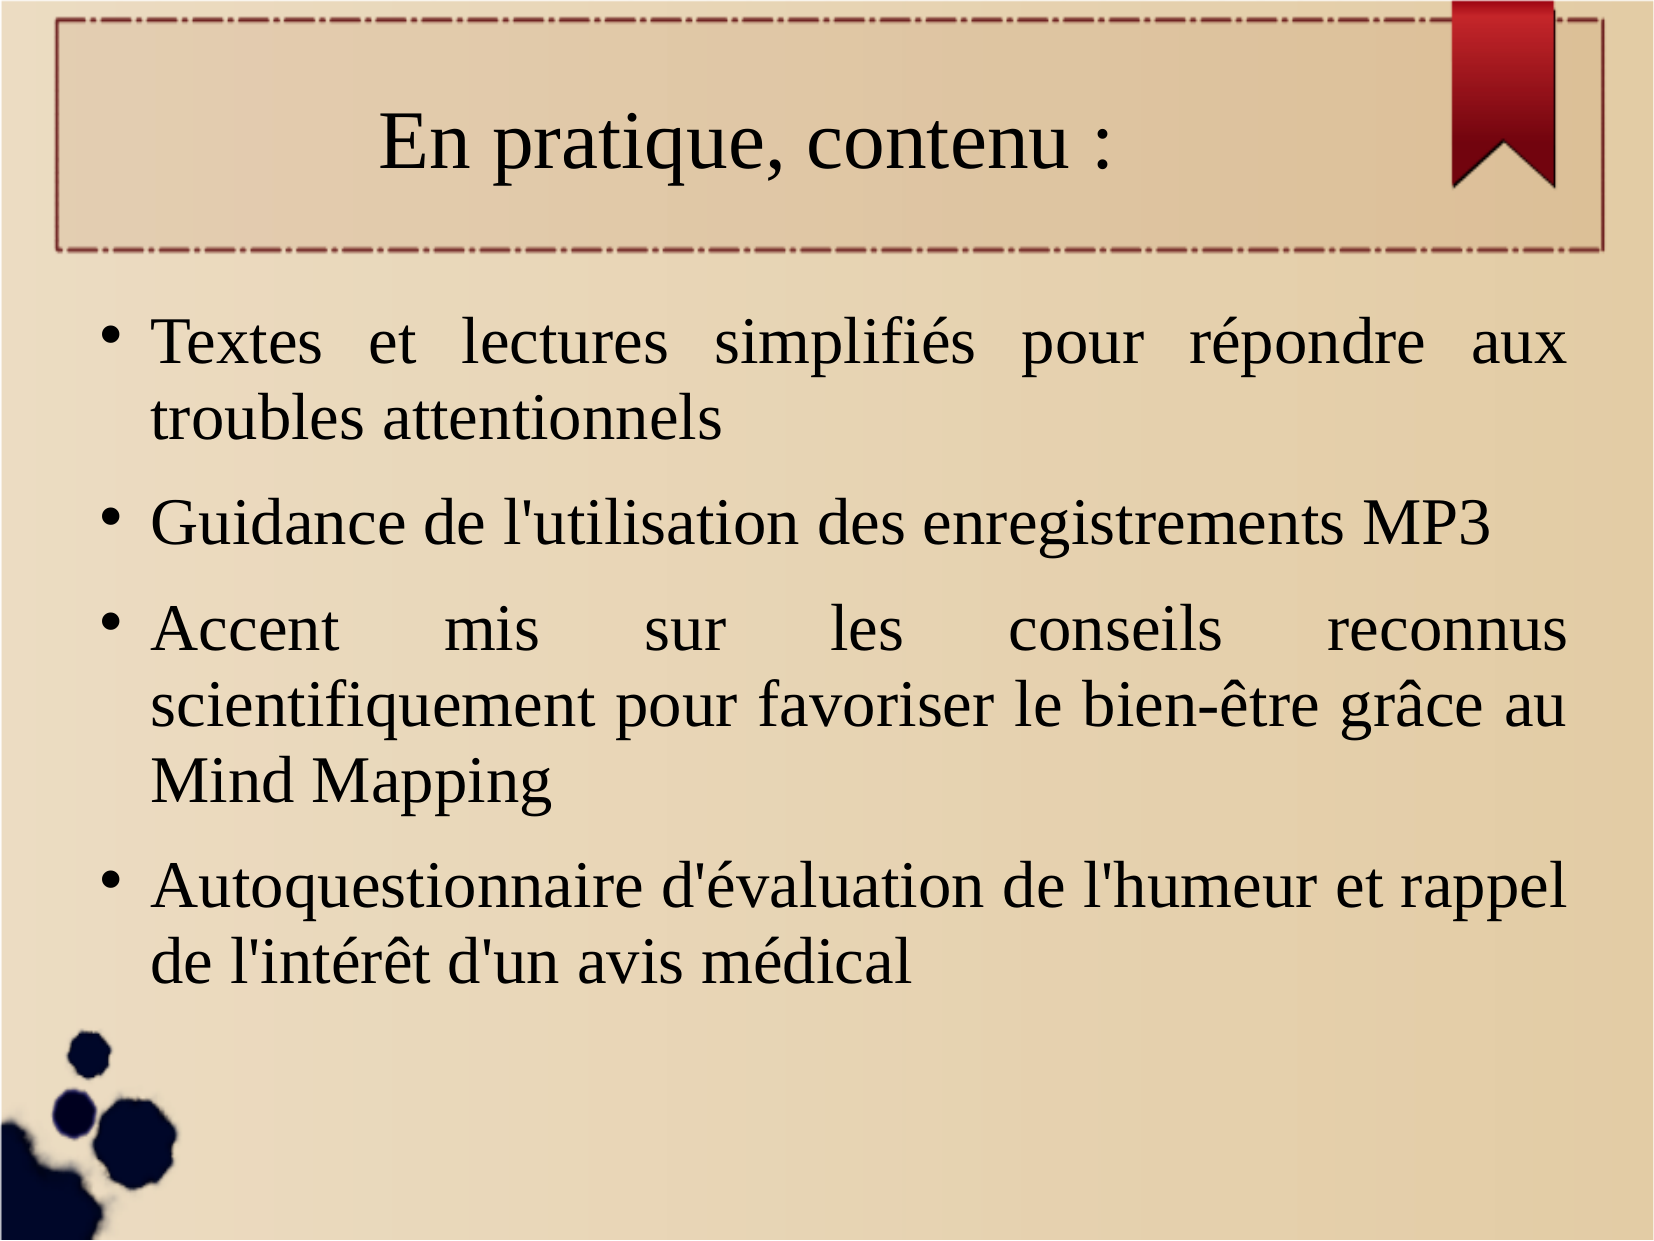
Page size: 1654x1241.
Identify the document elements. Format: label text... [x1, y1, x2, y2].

list Textes et lectures simplifiés pour répondre aux troubles attentionnels Guidance de l'utilisation des enregistrements MP3 Accent mis sur les conseils reconnus scientifiquement pour favoriser le bien-être grâce au Mind Mapping Autoquestionnaire d'évaluation de l'humeur et rappel de l'intérêt d'un avis médical [82, 299, 1571, 1019]
title En pratique, contenu : [82, 47, 1412, 229]
picture [0, 0, 1654, 1240]
